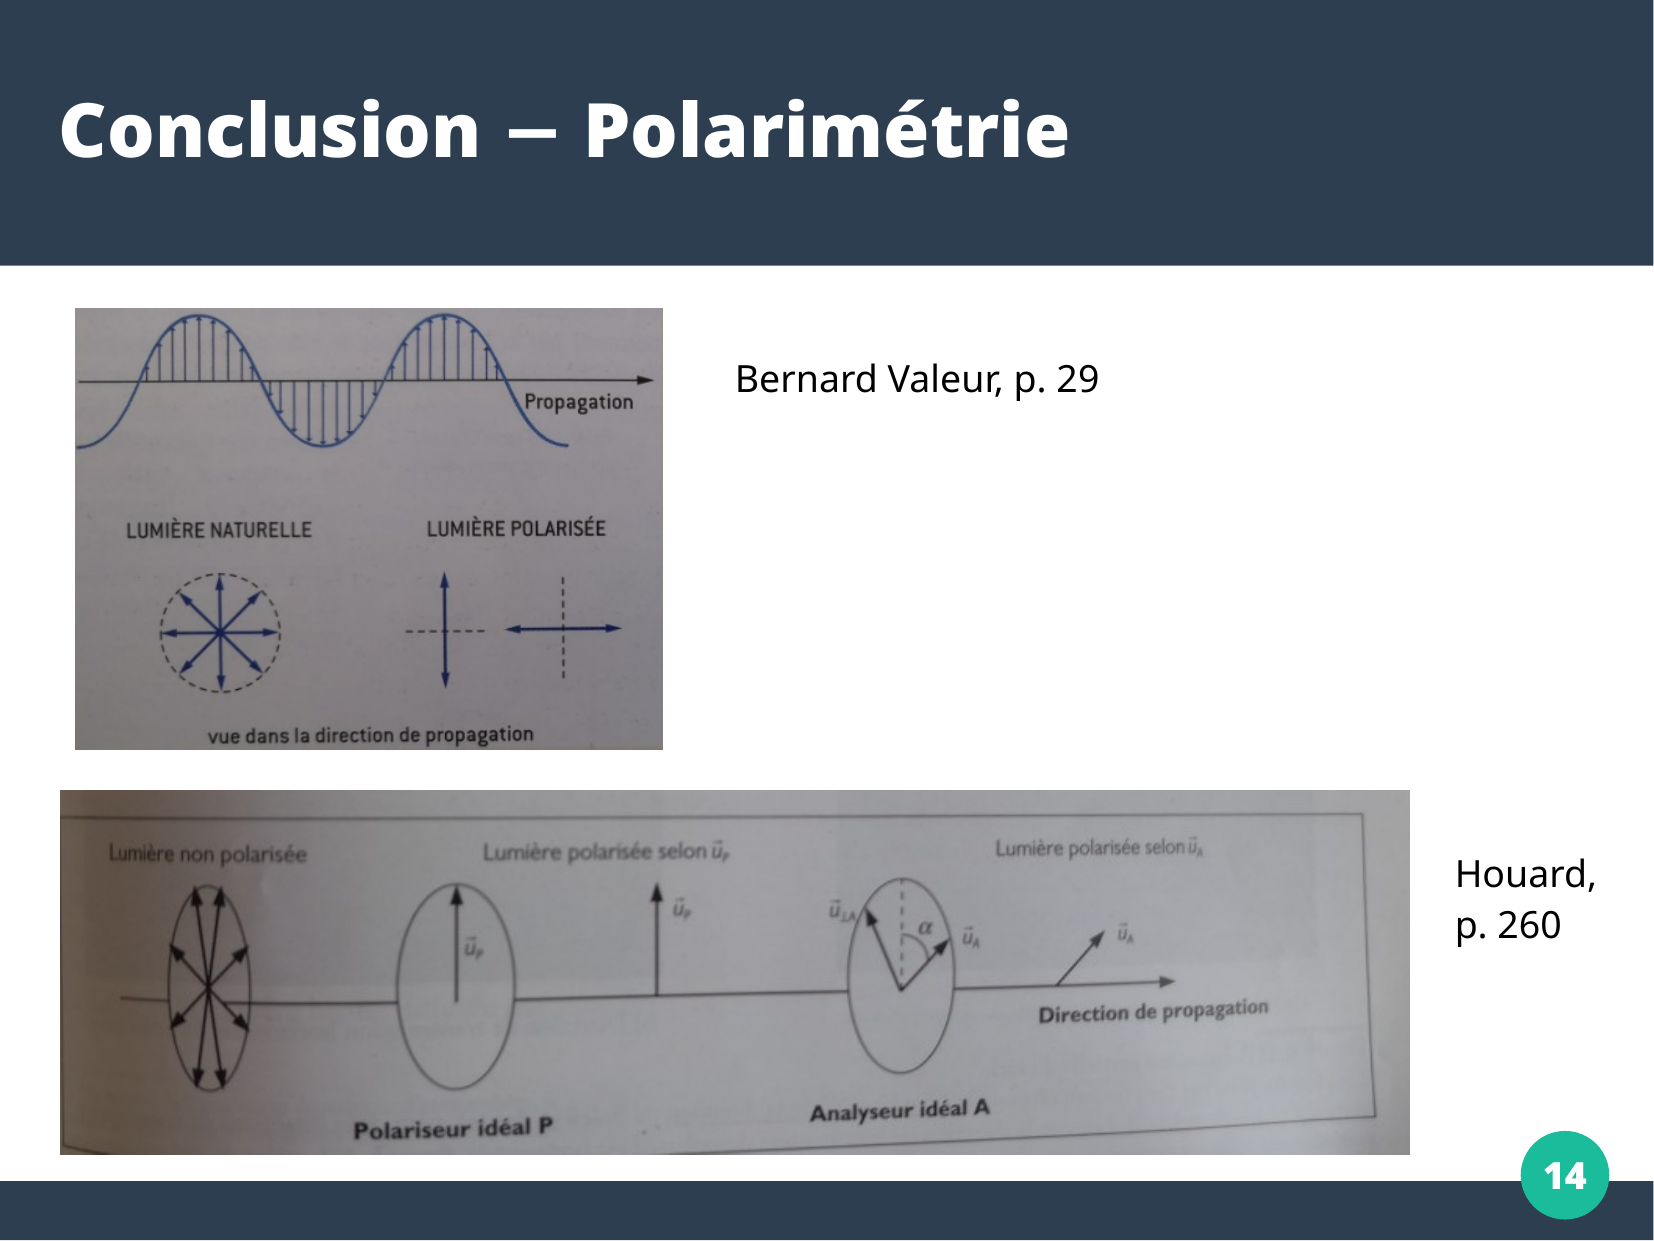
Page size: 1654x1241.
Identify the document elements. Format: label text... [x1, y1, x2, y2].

text_box Bernard Valeur, p. 29 [720, 345, 1231, 447]
text_box Houard, p. 260 [1440, 840, 1636, 942]
title Conclusion − Polarimétrie [59, 49, 1595, 207]
picture [75, 308, 663, 751]
picture [60, 790, 1410, 1156]
